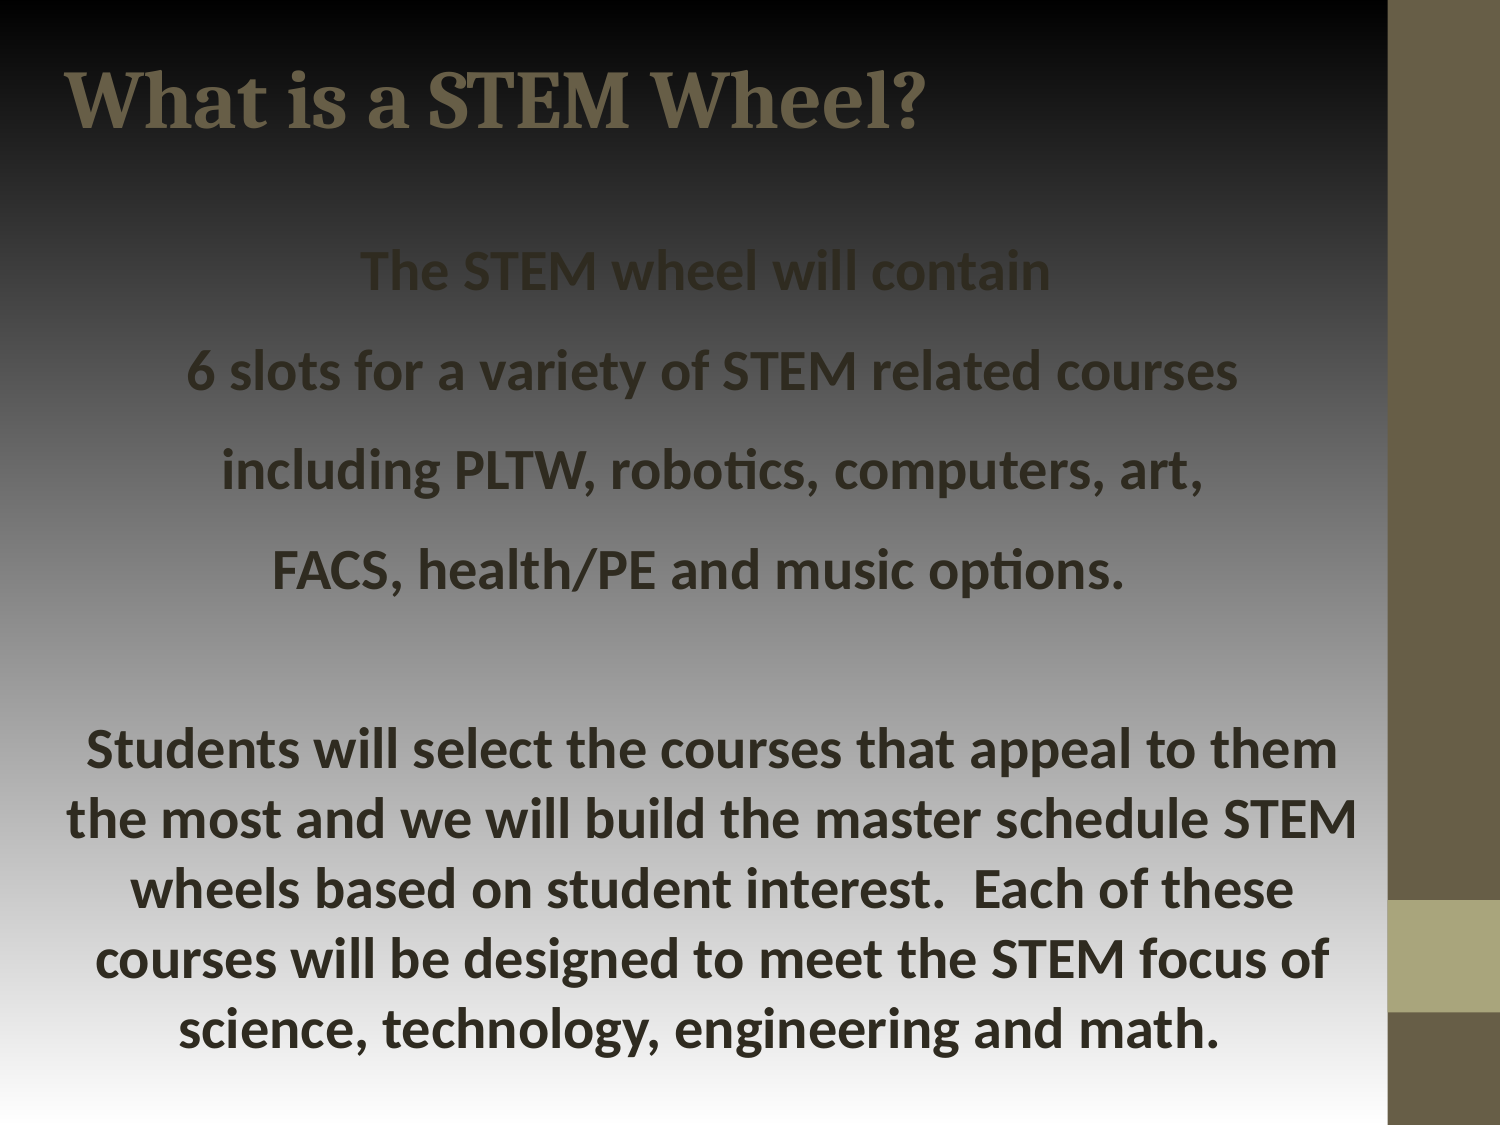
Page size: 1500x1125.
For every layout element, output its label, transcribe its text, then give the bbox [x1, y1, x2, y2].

list The STEM wheel will contain 6 slots for a variety of STEM related courses including PLTW, robotics, computers, art, FACS, health/PE and music options. Students will select the courses that appeal to them the most and we will build the master schedule STEM wheels based on student interest. Each of these courses will be designed to meet the STEM focus of science, technology, engineering and math. [49, 224, 1377, 1088]
title What is a STEM Wheel? [49, 37, 1450, 163]
